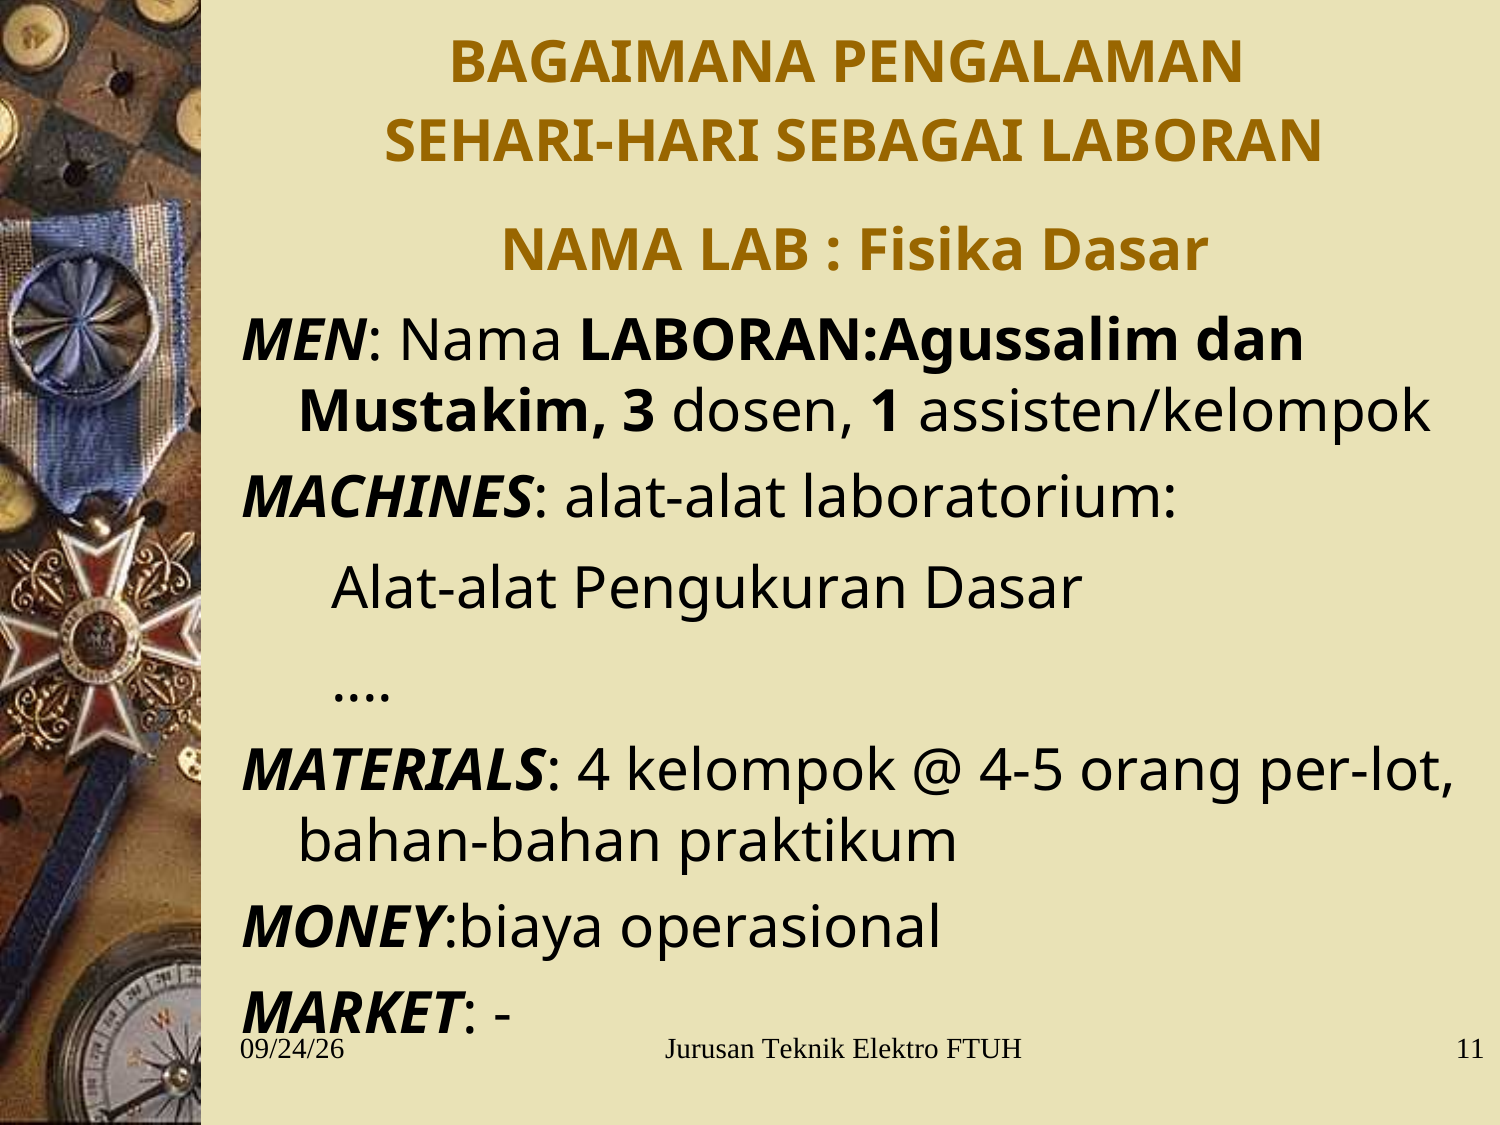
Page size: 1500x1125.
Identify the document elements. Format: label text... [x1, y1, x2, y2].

title BAGAIMANA PENGALAMAN SEHARI-HARI SEBAGAI LABORAN [236, 21, 1474, 178]
list MEN: Nama LABORAN:Agussalim dan Mustakim, 3 dosen, 1 assisten/kelompok MACHINES: alat-alat laboratorium: Alat-alat Pengukuran Dasar .... MATERIALS: 4 kelompok @ 4-5 orang per-lot, bahan-bahan praktikum MONEY:biaya operasional MARKET: - [226, 295, 1477, 1056]
title NAMA LAB : Fisika Dasar [236, 203, 1474, 292]
picture [0, 0, 201, 1125]
